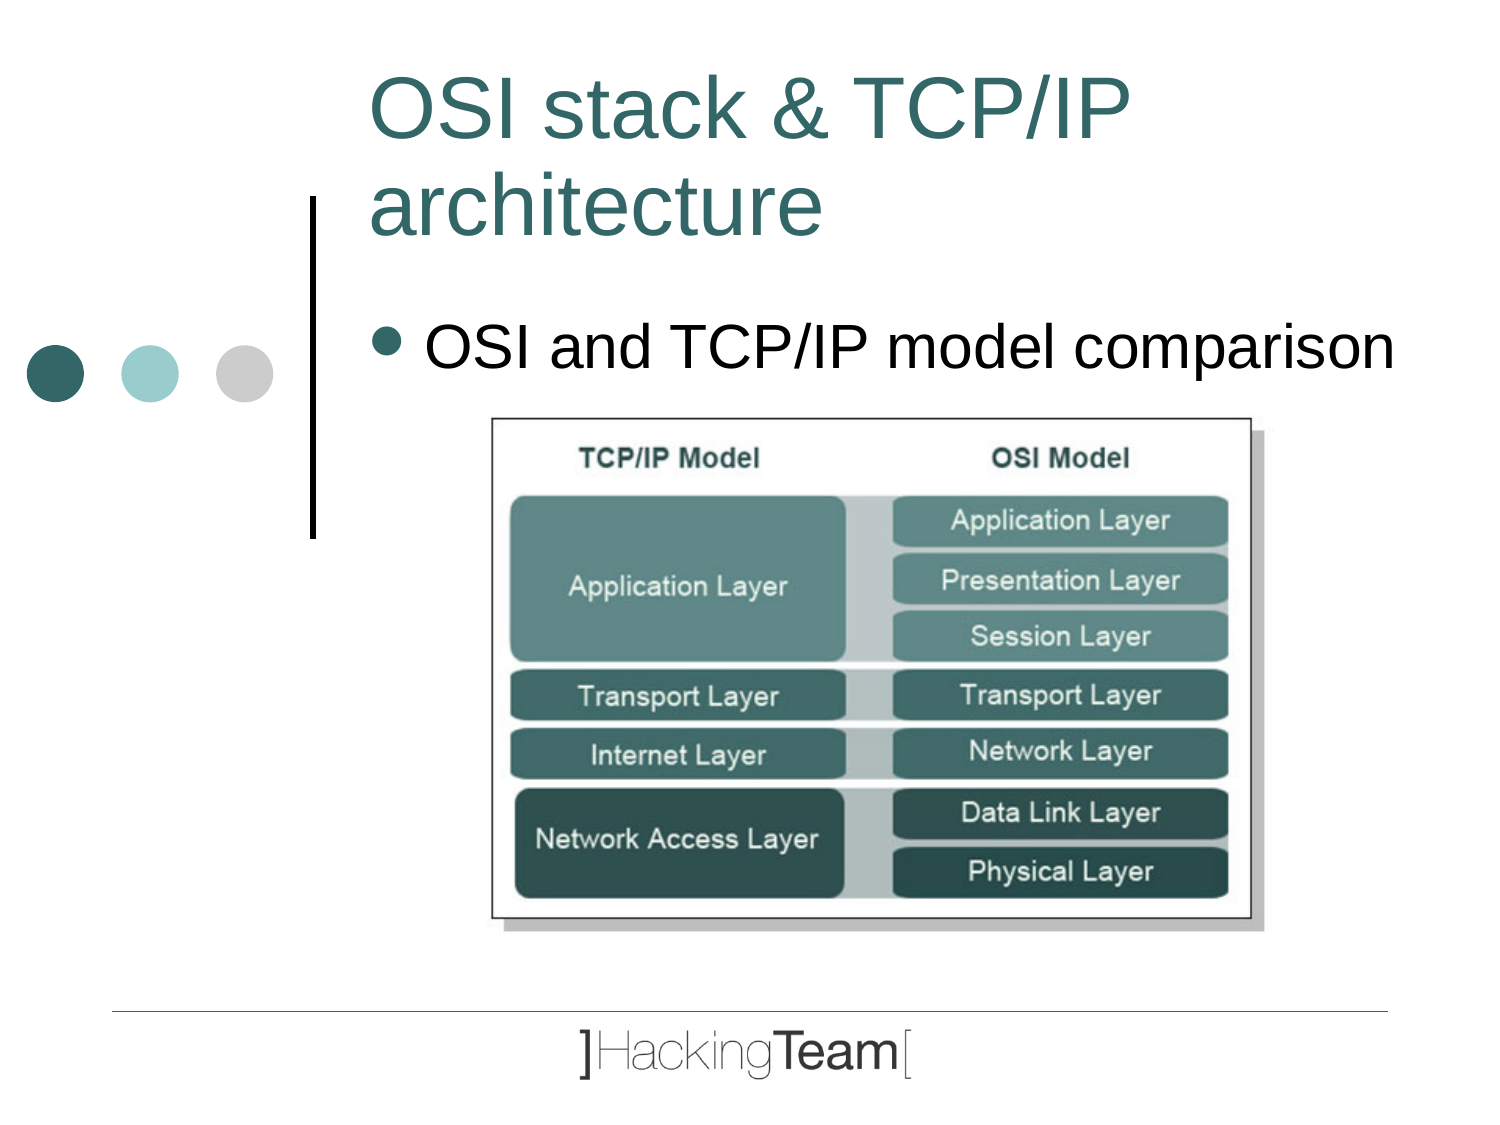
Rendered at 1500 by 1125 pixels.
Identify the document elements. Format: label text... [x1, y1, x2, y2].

picture [574, 1041, 916, 1084]
title OSI stack & TCP/IP architecture [249, 38, 1401, 275]
picture [487, 415, 1274, 938]
list OSI and TCP/IP model comparison [249, 312, 1401, 1041]
